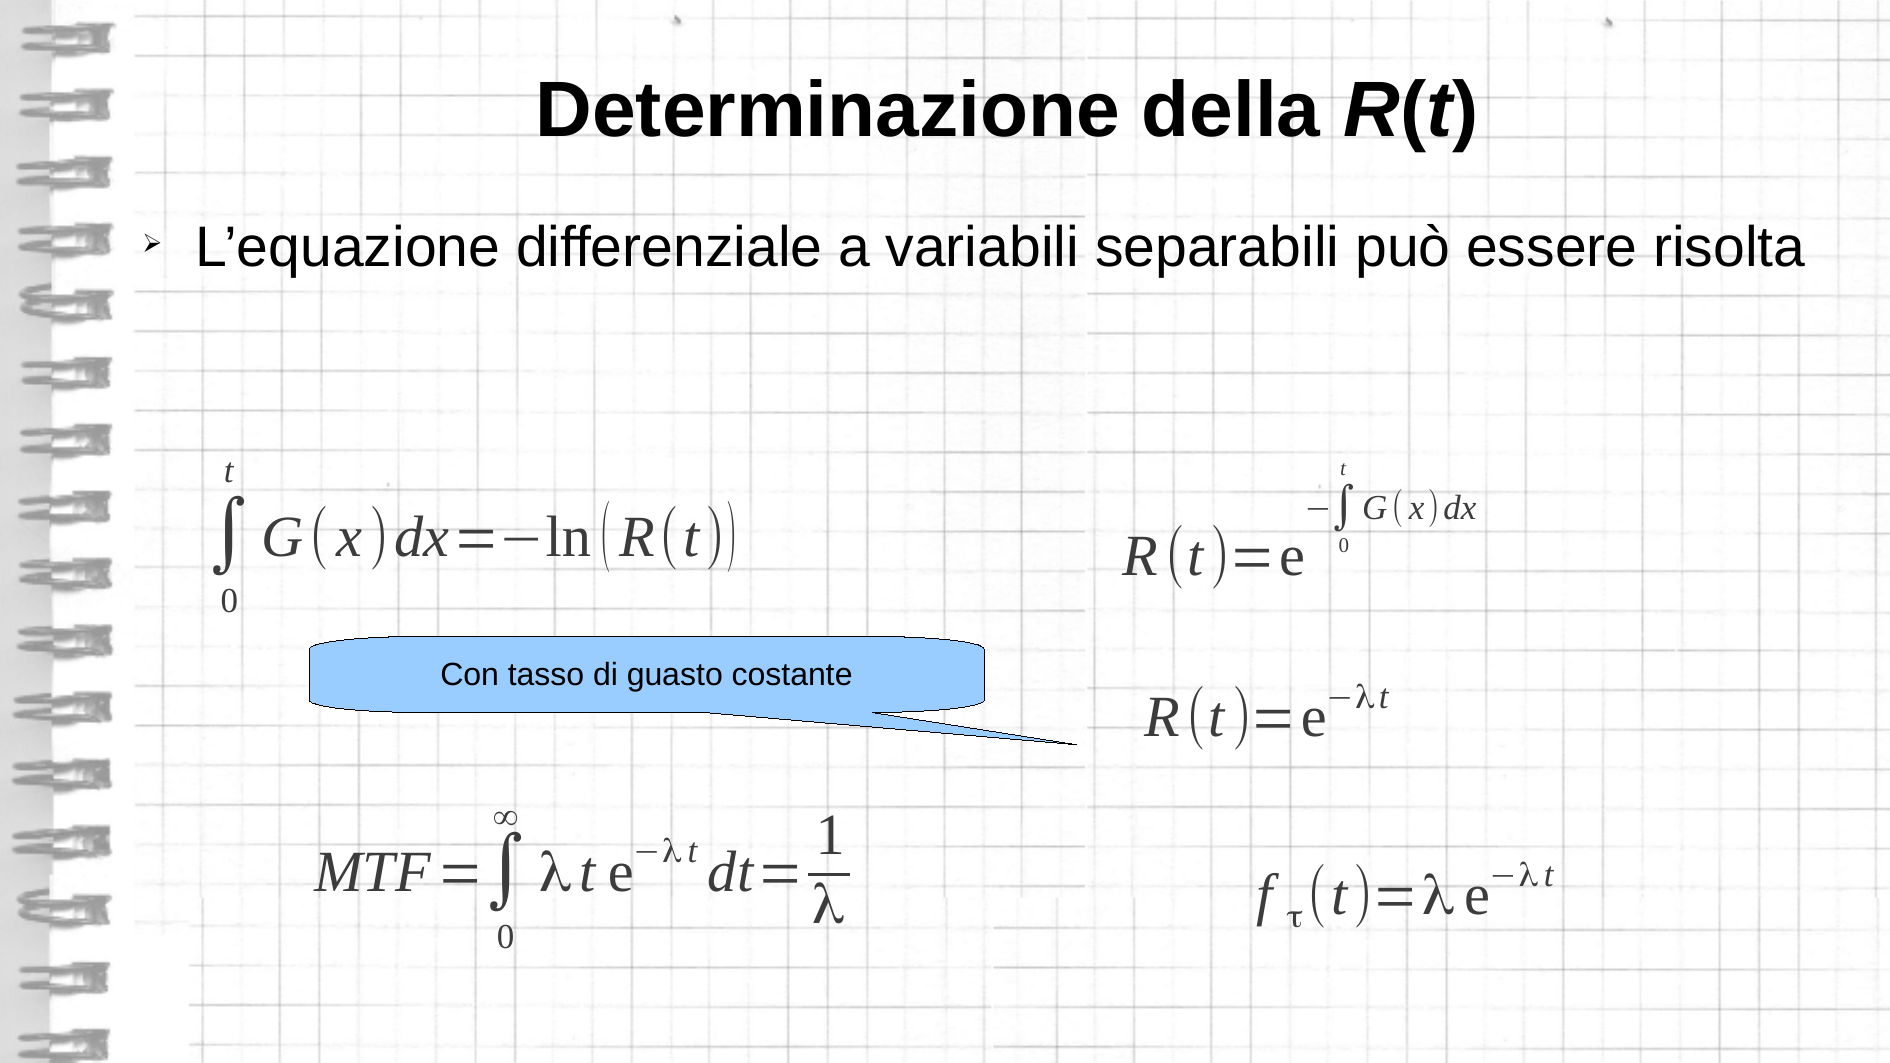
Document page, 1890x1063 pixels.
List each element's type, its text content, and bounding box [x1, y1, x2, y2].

chart [304, 799, 860, 958]
chart [1135, 675, 1398, 755]
title Determinazione della R(t) [124, 20, 1890, 198]
list L’equazione differenziale a variabili separabili può essere risolta [124, 214, 1890, 832]
chart [1239, 853, 1562, 932]
text_box Con tasso di guasto costante [309, 636, 1077, 745]
picture [0, 0, 1890, 1063]
chart [1113, 455, 1484, 594]
chart [198, 449, 745, 623]
